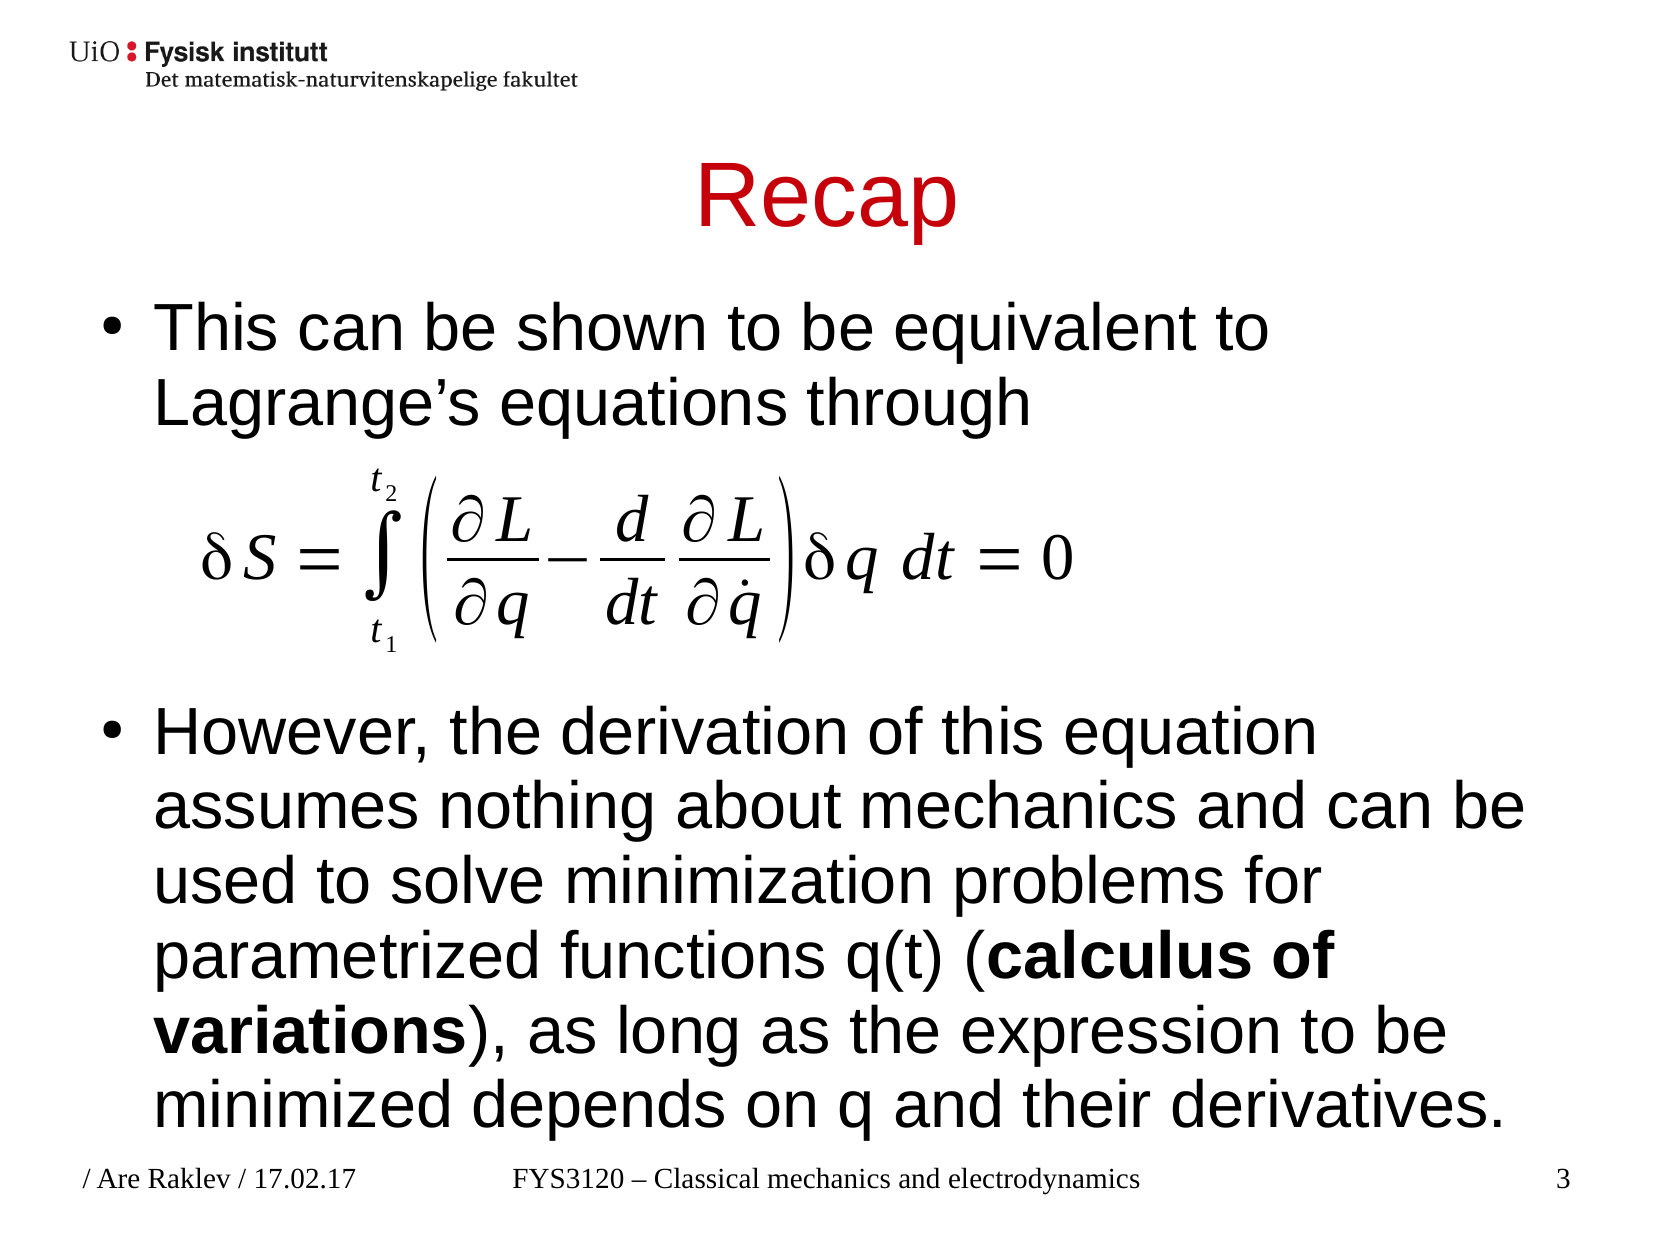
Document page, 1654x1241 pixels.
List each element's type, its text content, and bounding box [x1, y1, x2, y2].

chart [193, 456, 1082, 658]
list This can be shown to be equivalent to Lagrange’s equations through However, the derivation of this equation assumes nothing about mechanics and can be used to solve minimization problems for parametrized functions q(t) (calculus of variations), as long as the expression to be minimized depends on q and their derivatives. [82, 290, 1571, 1147]
picture [68, 37, 581, 93]
title Recap [82, 90, 1571, 290]
